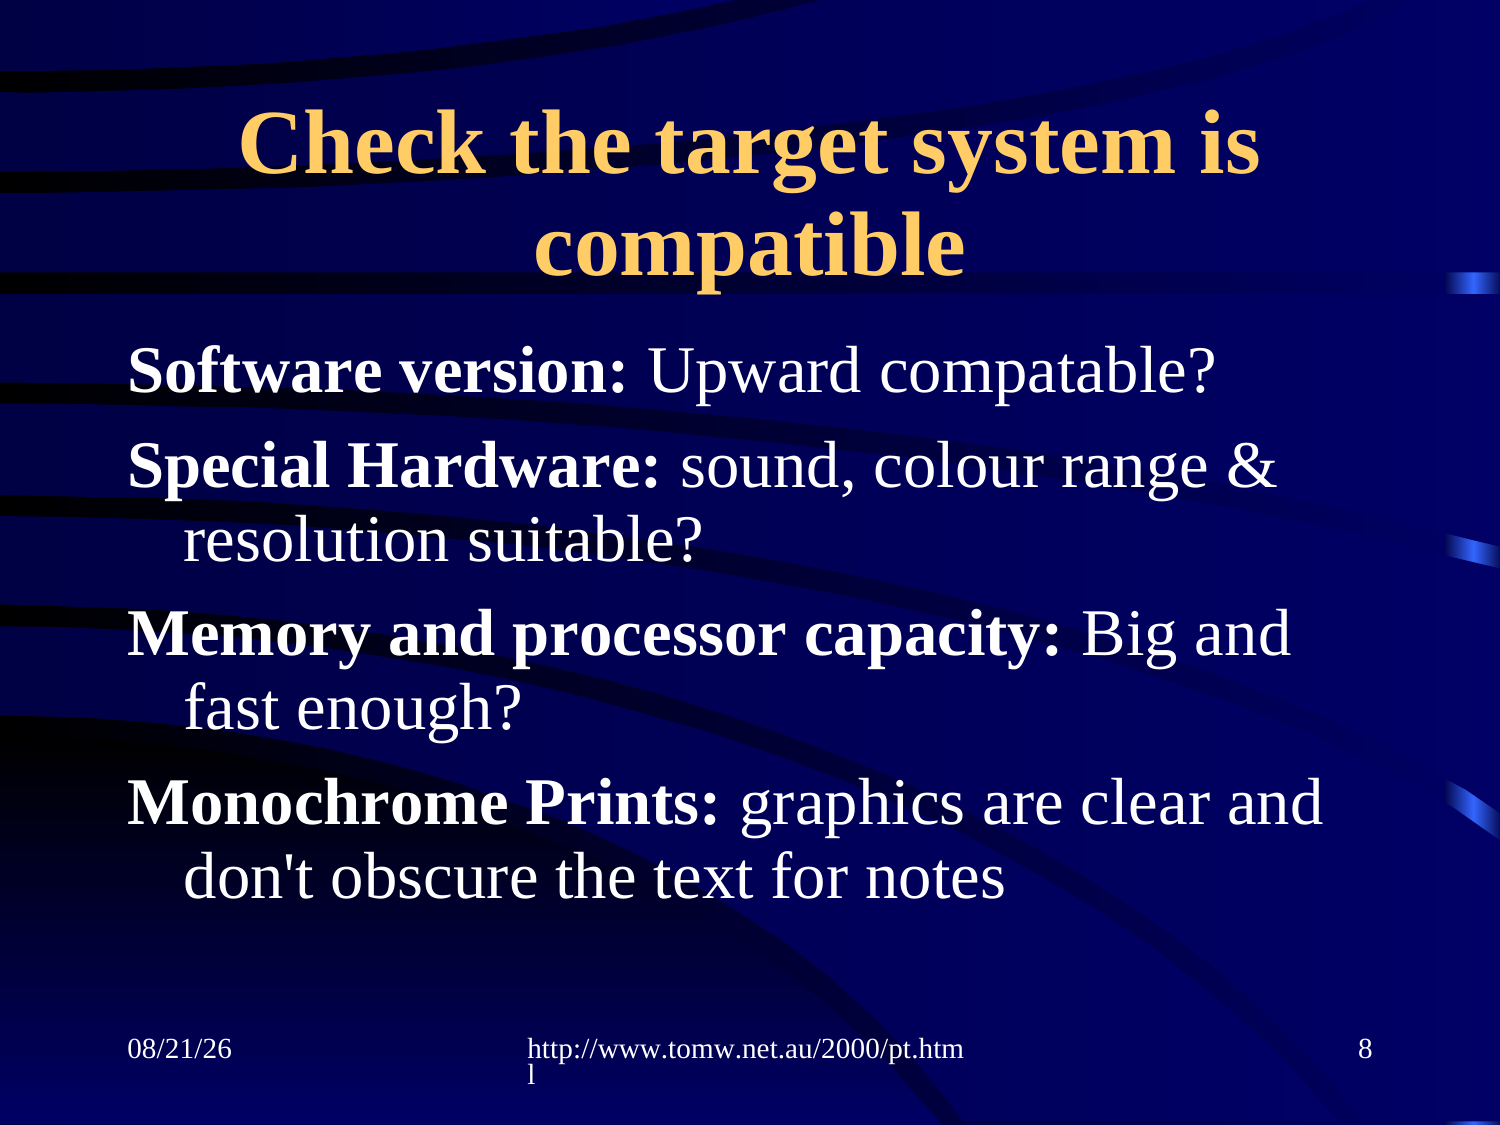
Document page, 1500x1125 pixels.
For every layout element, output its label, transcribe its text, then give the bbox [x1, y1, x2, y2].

list Software version: Upward compatable? Special Hardware: sound, colour range & resolution suitable? Memory and processor capacity: Big and fast enough? Monochrome Prints: graphics are clear and don't obscure the text for notes [112, 324, 1388, 1001]
title Check the target system is compatible [112, 76, 1388, 312]
